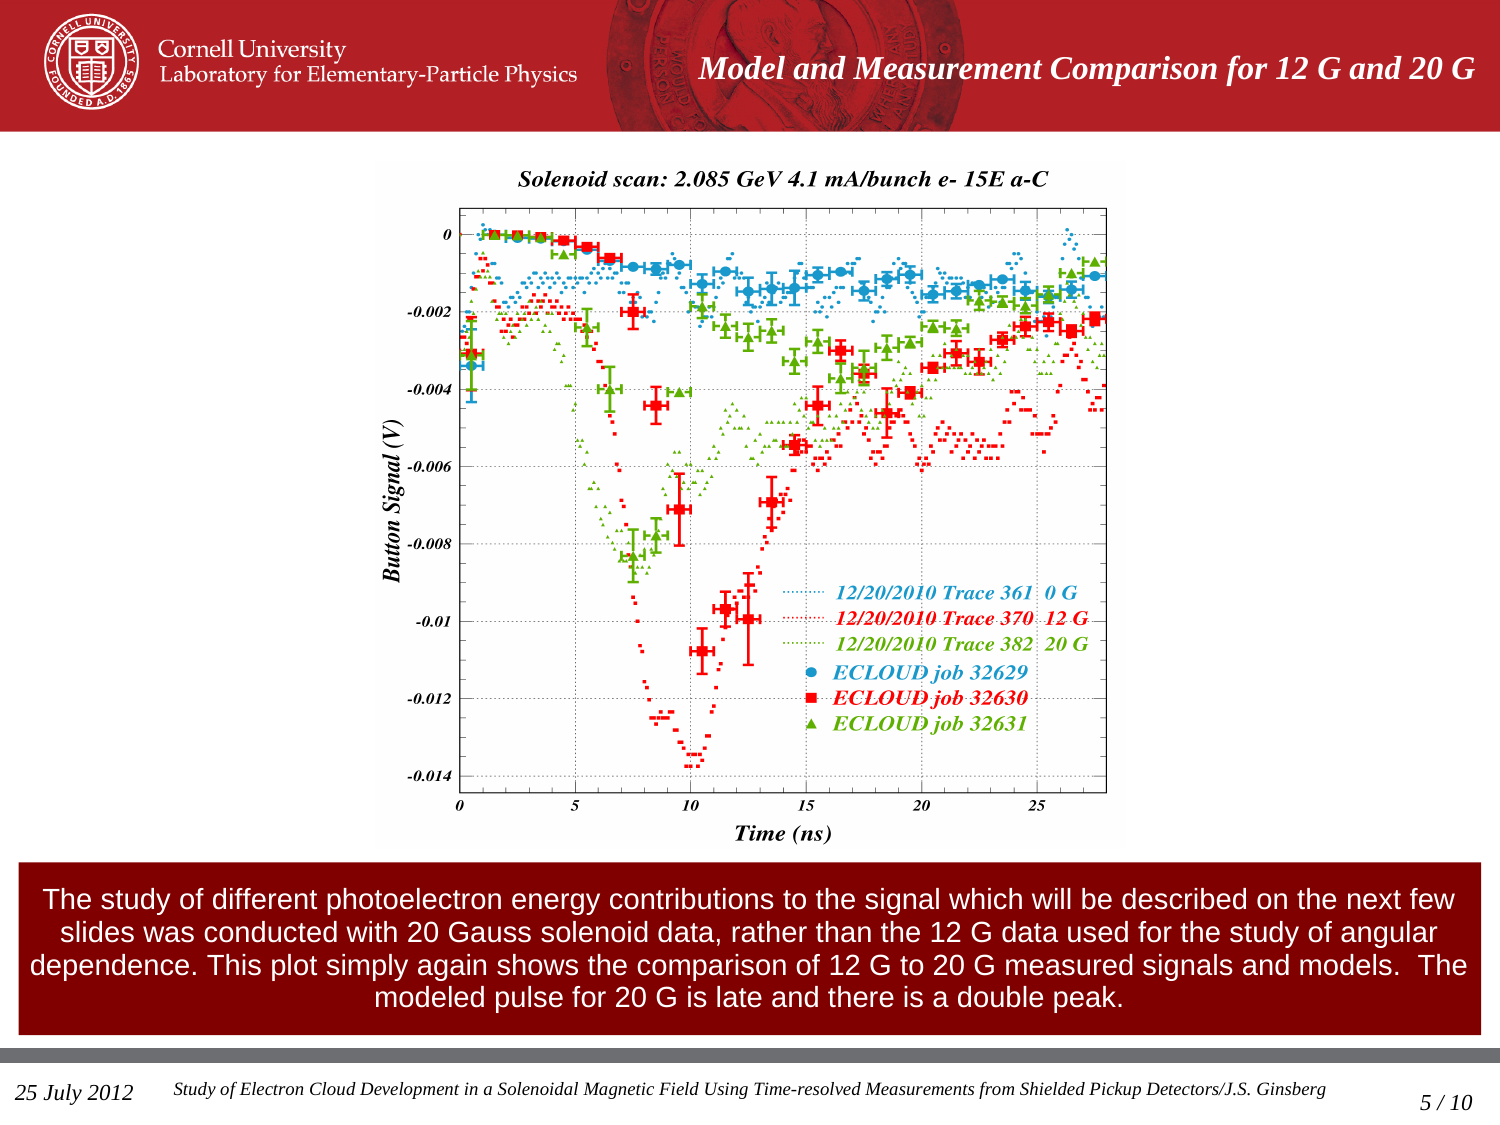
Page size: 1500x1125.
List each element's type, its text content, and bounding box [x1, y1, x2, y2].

picture [0, 0, 675, 132]
text_box The study of different photoelectron energy contributions to the signal which will be described on the next few slides was conducted with 20 Gauss solenoid data, rather than the 12 G data used for the study of angular dependence. This plot simply again shows the comparison of 12 G to 20 G measured signals and models. The modeled pulse for 20 G is late and there is a double peak. [18, 862, 1482, 1036]
title Model and Measurement Comparison for 12 G and 20 G [675, 0, 1500, 208]
picture [375, 161, 1126, 849]
